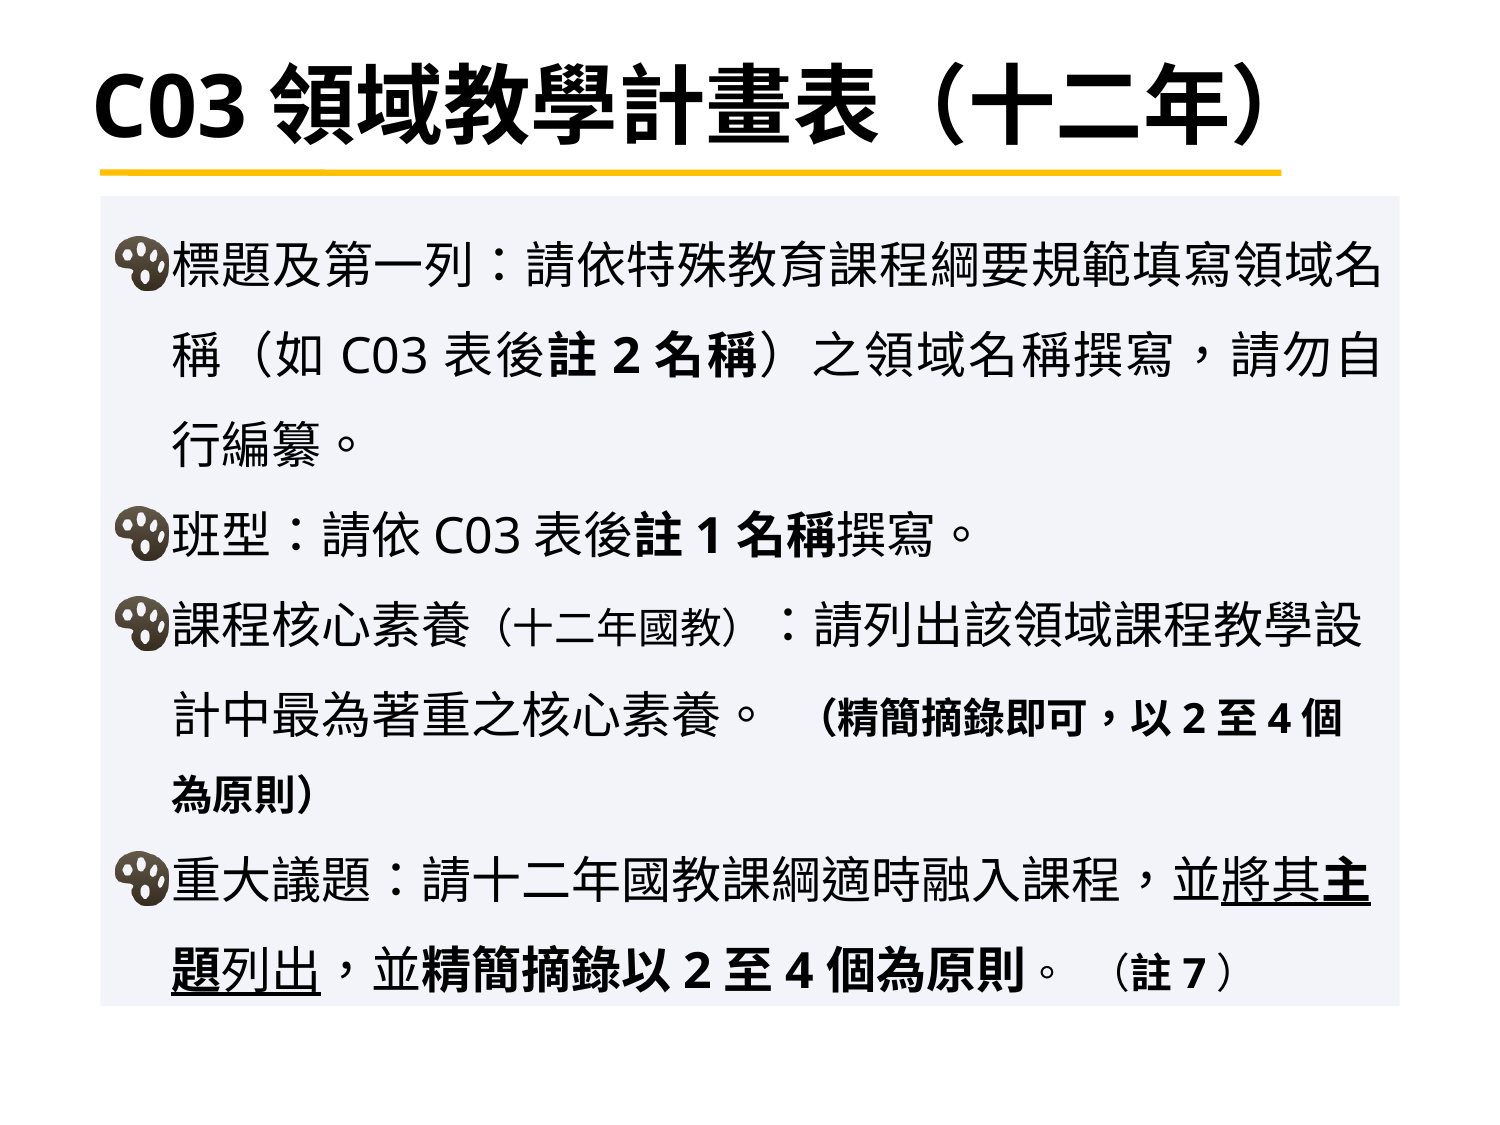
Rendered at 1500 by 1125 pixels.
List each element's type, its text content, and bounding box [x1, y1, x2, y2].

picture [115, 506, 169, 561]
picture [115, 851, 169, 906]
text_box C03領域教學計畫表（十二年） [76, 42, 1400, 163]
picture [115, 596, 169, 651]
picture [115, 236, 169, 291]
text_box 標題及第一列：請依特殊教育課程綱要規範填寫領域名稱（如C03表後註2名稱）之領域名稱撰寫，請勿自行編纂。 班型：請依C03表後註1名稱撰寫。 課程核心素養（十二年國教）：請列出該領域課程教學設計中最為著重之核心素養。 （精簡摘錄即可，以2至4個為原則） 重大議題：請十二年國教課綱適時融入課程，並將其主題列出，並精簡摘錄以2至4個為原則。 （註7） [100, 196, 1400, 1007]
